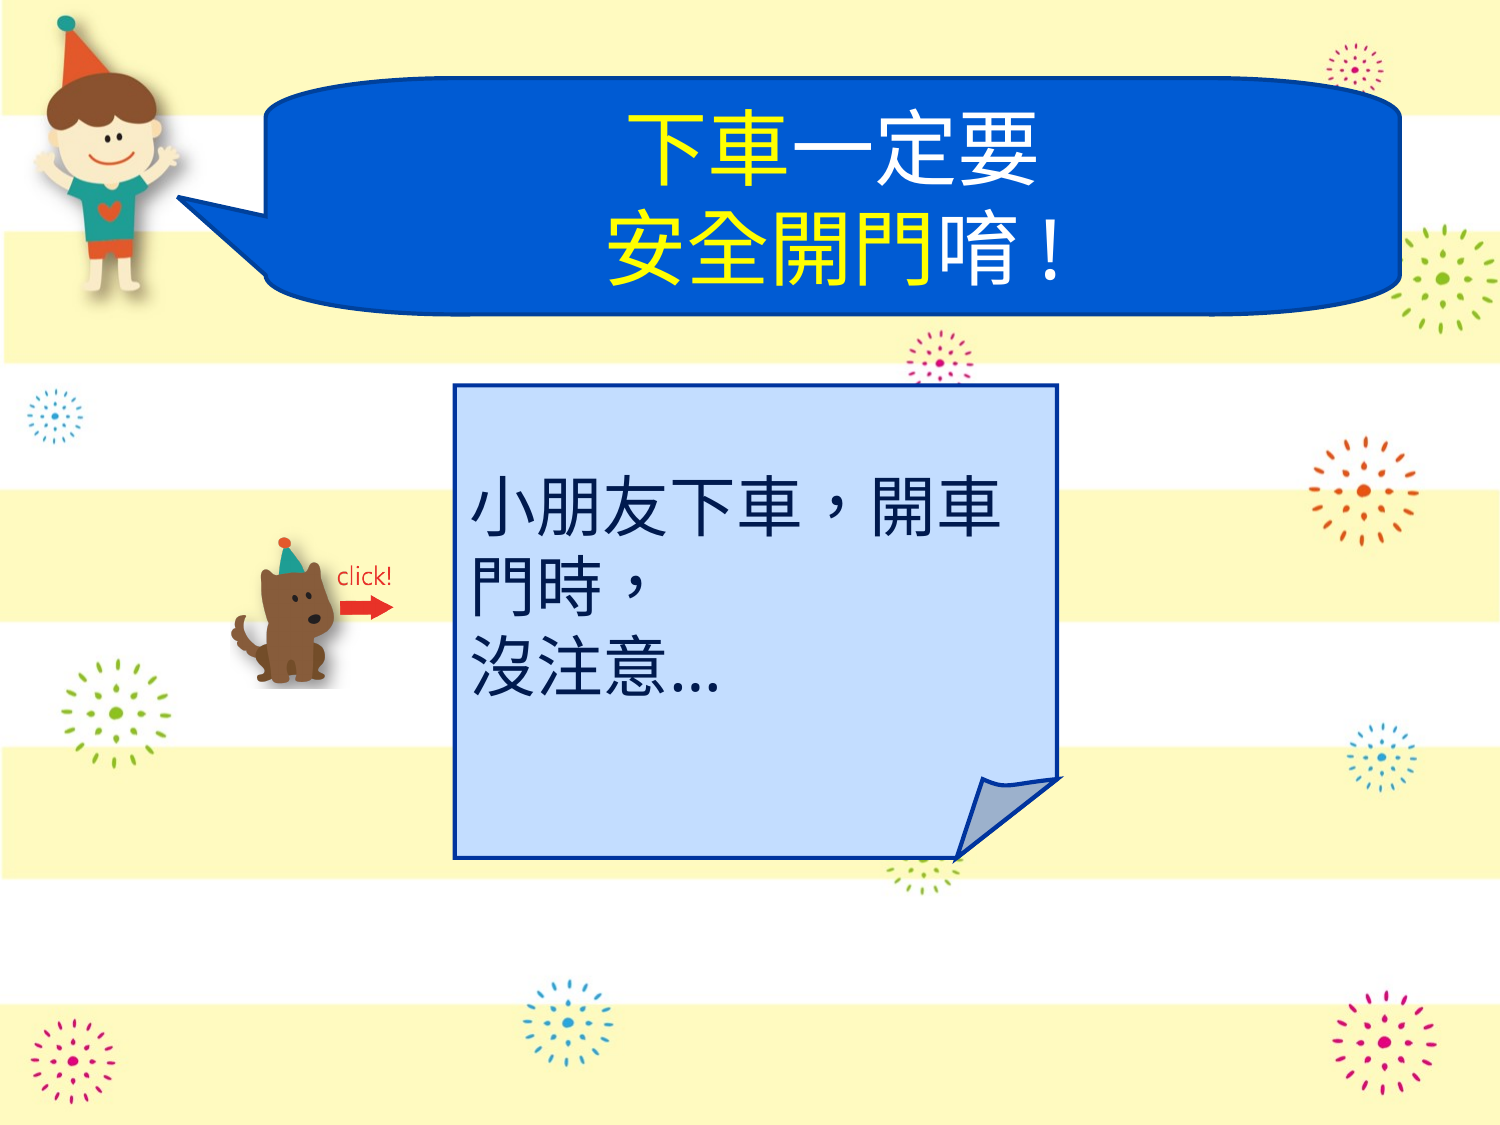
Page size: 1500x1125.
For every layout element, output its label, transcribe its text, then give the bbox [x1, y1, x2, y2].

text_box 小朋友下車，開車門時， 沒注意… [454, 385, 1058, 858]
text_box 下車一定要 安全開門唷! [177, 78, 1400, 315]
picture [0, 0, 1500, 1125]
